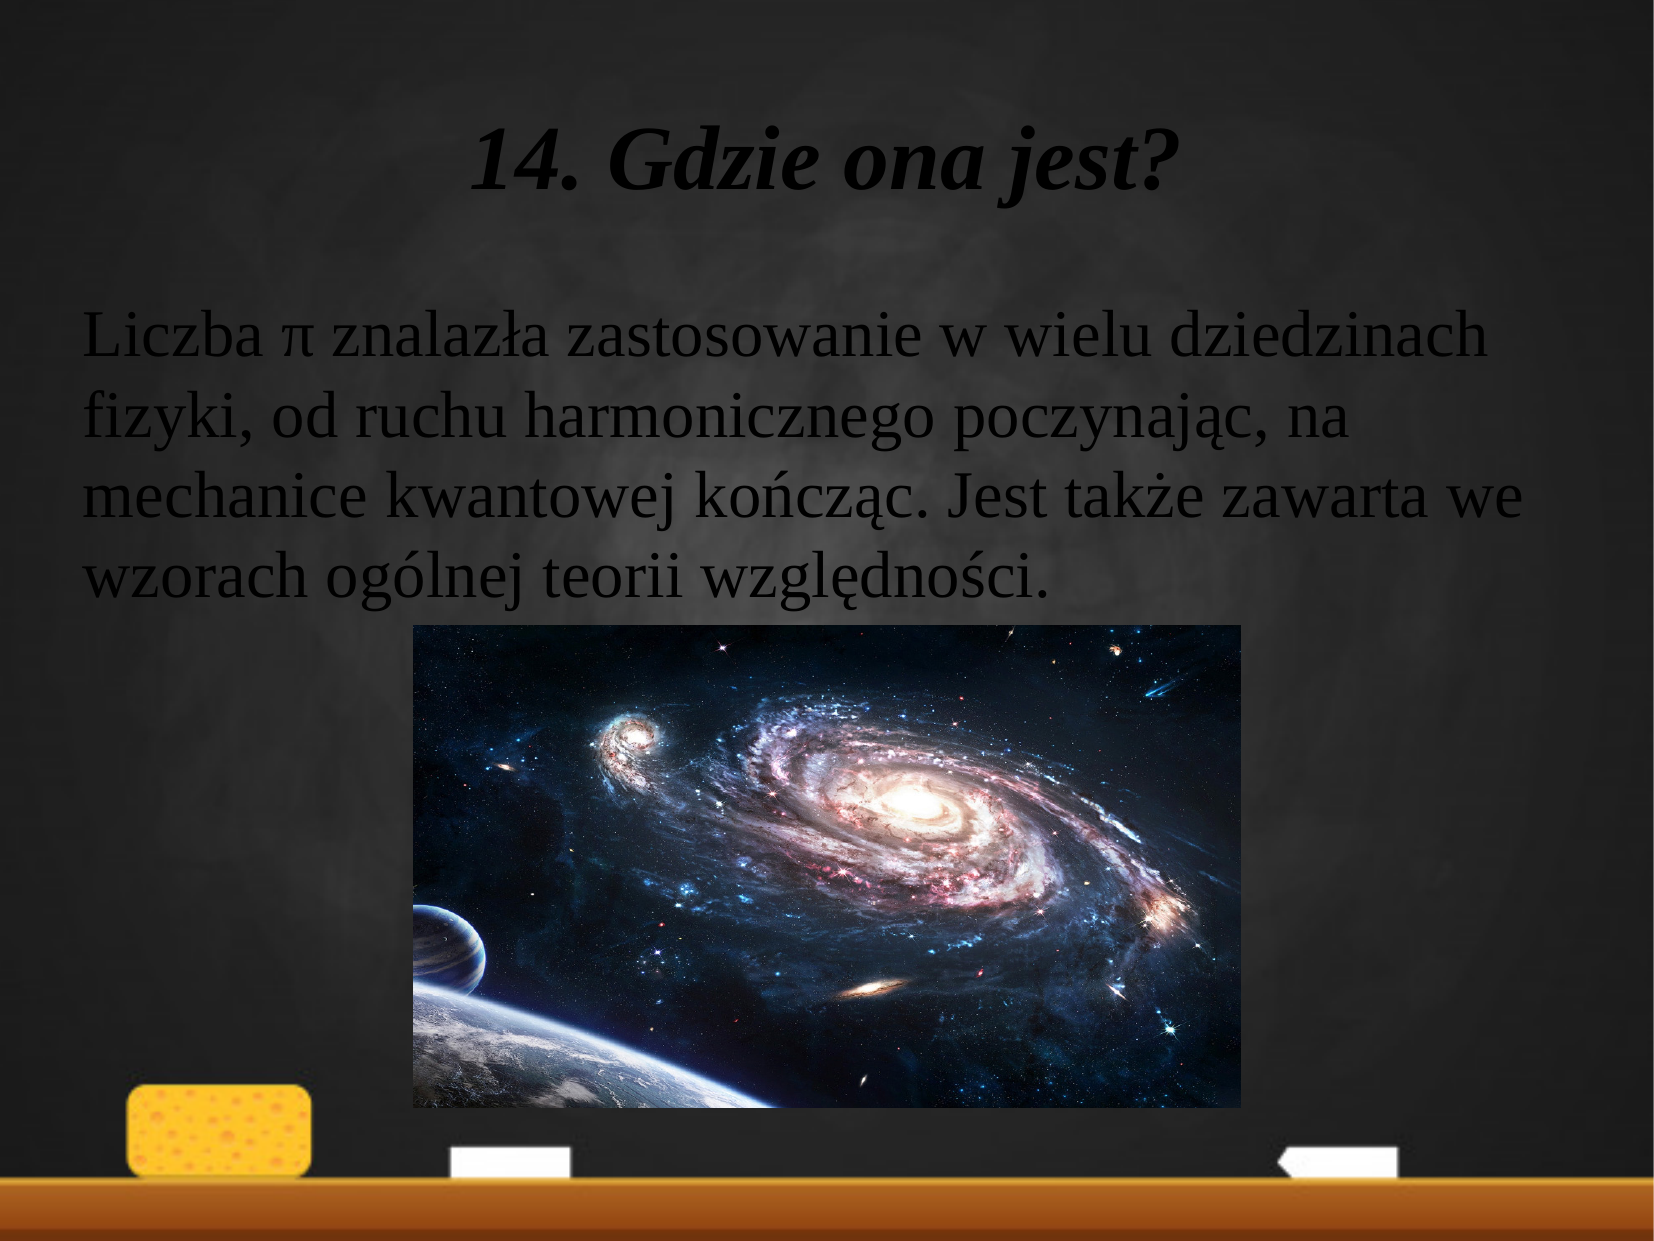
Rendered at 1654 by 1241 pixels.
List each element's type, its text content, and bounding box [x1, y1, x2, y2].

list Liczba π znalazła zastosowanie w wielu dziedzinach fizyki, od ruchu harmonicznego poczynając, na mechanice kwantowej kończąc. Jest także zawarta we wzorach ogólnej teorii względności. [82, 290, 1571, 1109]
title 14. Gdzie ona jest? [82, 49, 1571, 257]
picture [413, 625, 1241, 1108]
